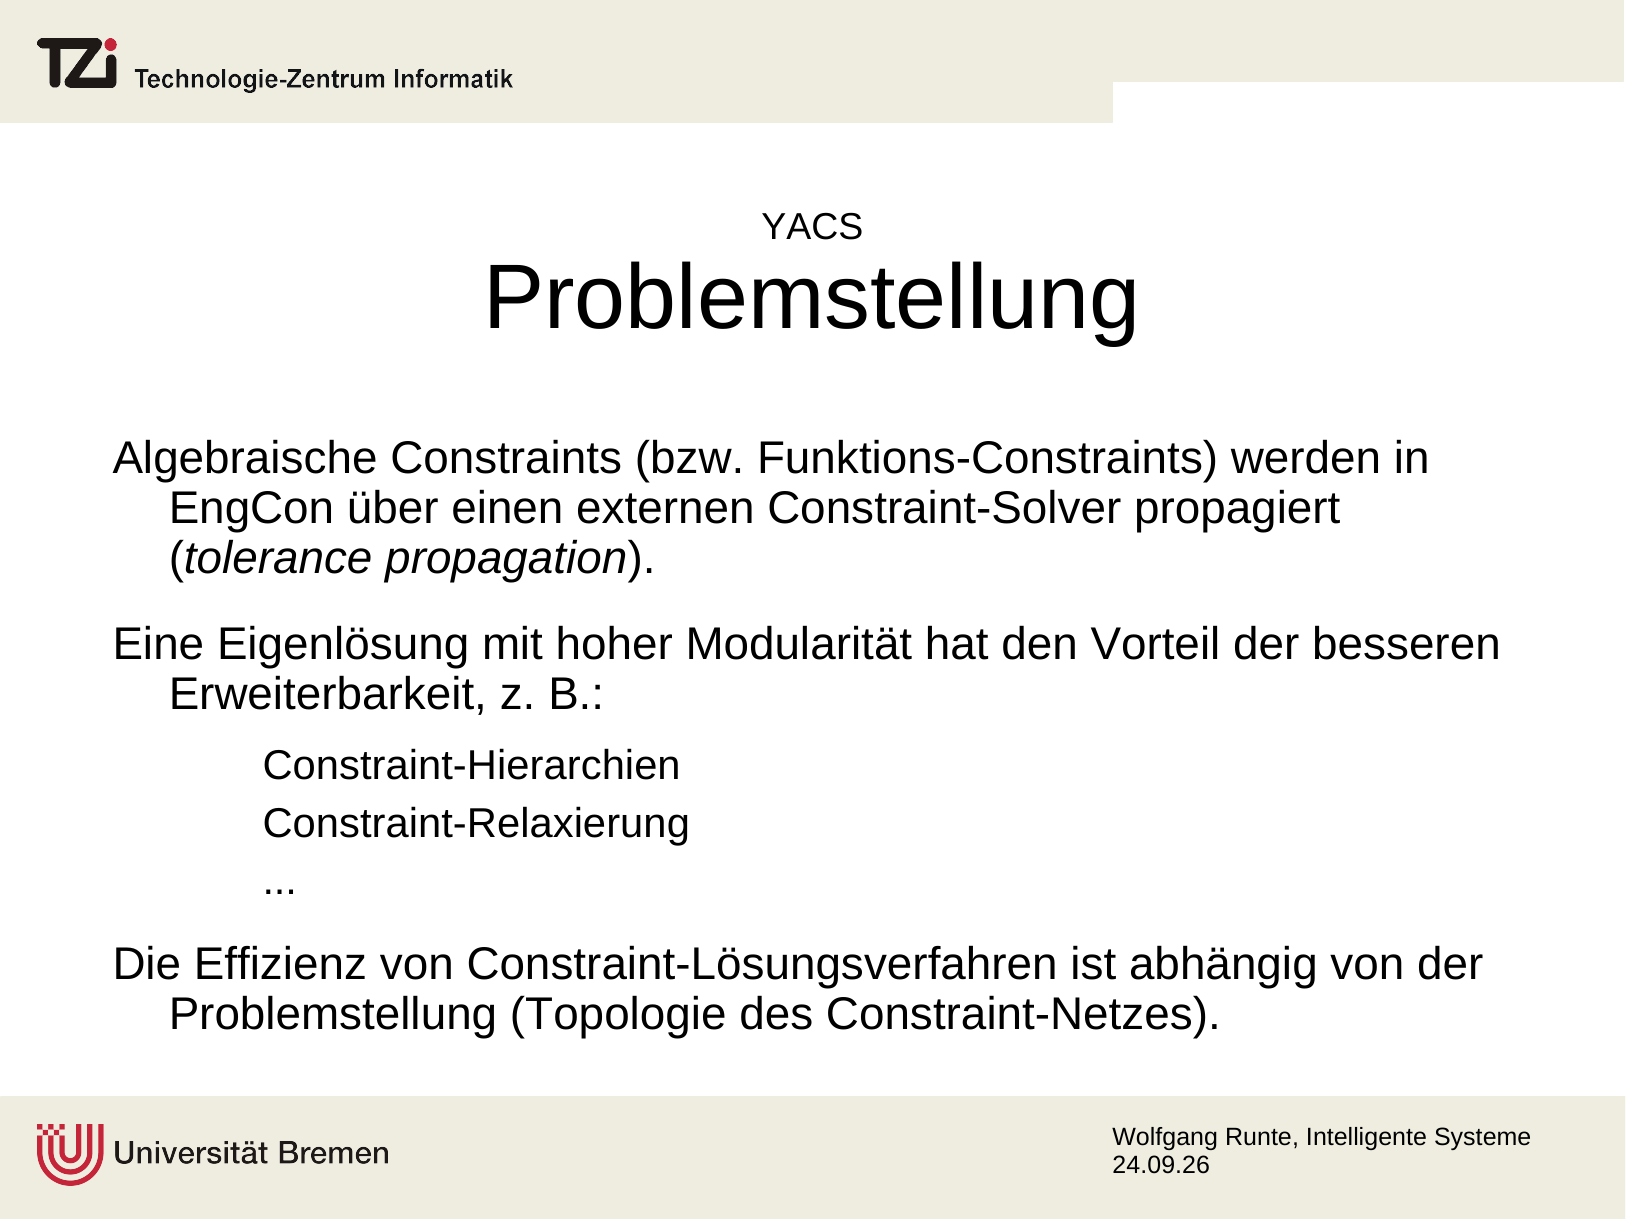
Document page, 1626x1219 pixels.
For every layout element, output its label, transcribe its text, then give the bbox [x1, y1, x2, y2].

title YACS Problemstellung [112, 162, 1513, 393]
list Algebraische Constraints (bzw. Funktions-Constraints) werden in EngCon über einen externen Constraint-Solver propagiert (tolerance propagation). Eine Eigenlösung mit hoher Modularität hat den Vorteil der besseren Erweiterbarkeit, z. B.: Constraint-Hierarchien Constraint-Relaxierung ... Die Effizienz von Constraint-Lösungsverfahren ist abhängig von der Problemstellung (Topologie des Constraint-Netzes). [112, 433, 1513, 1070]
picture [37, 1124, 388, 1186]
picture [37, 38, 513, 93]
